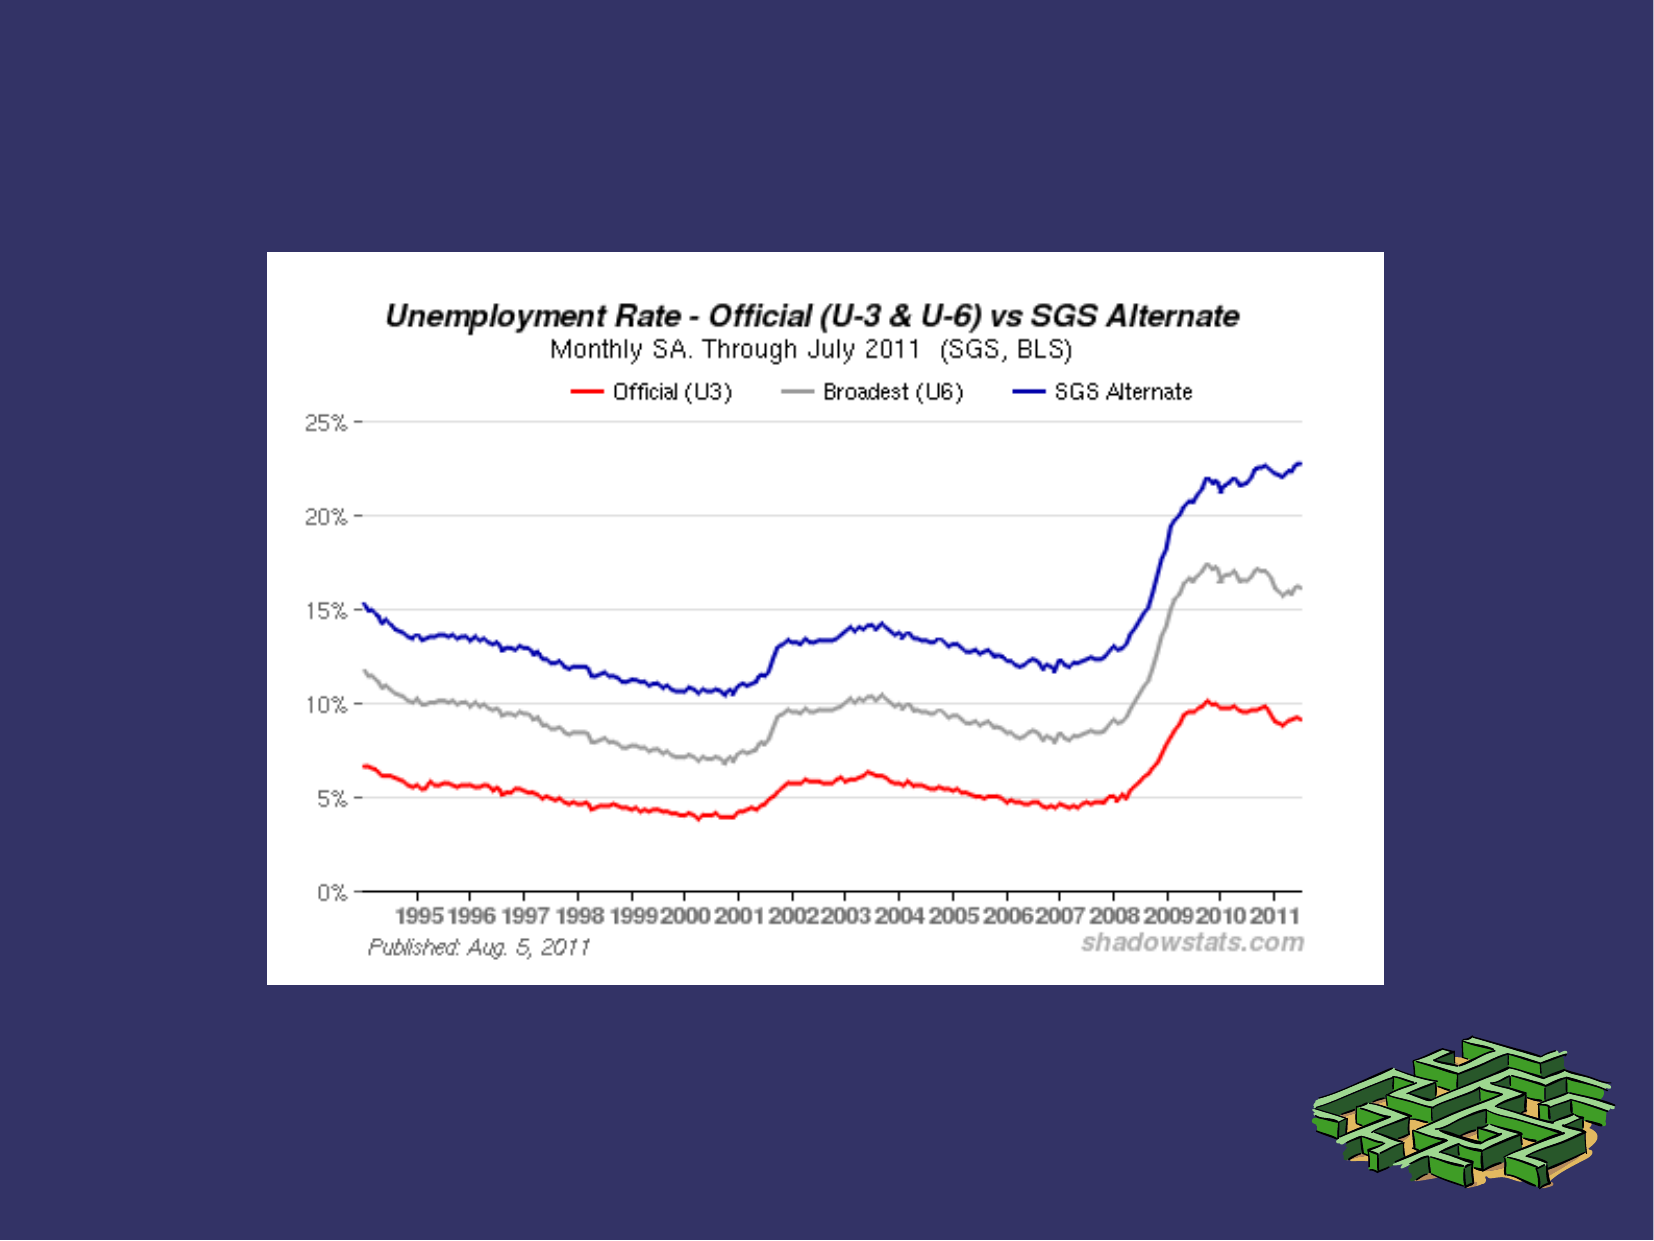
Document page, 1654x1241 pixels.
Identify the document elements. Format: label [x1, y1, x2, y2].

picture [267, 252, 1384, 985]
